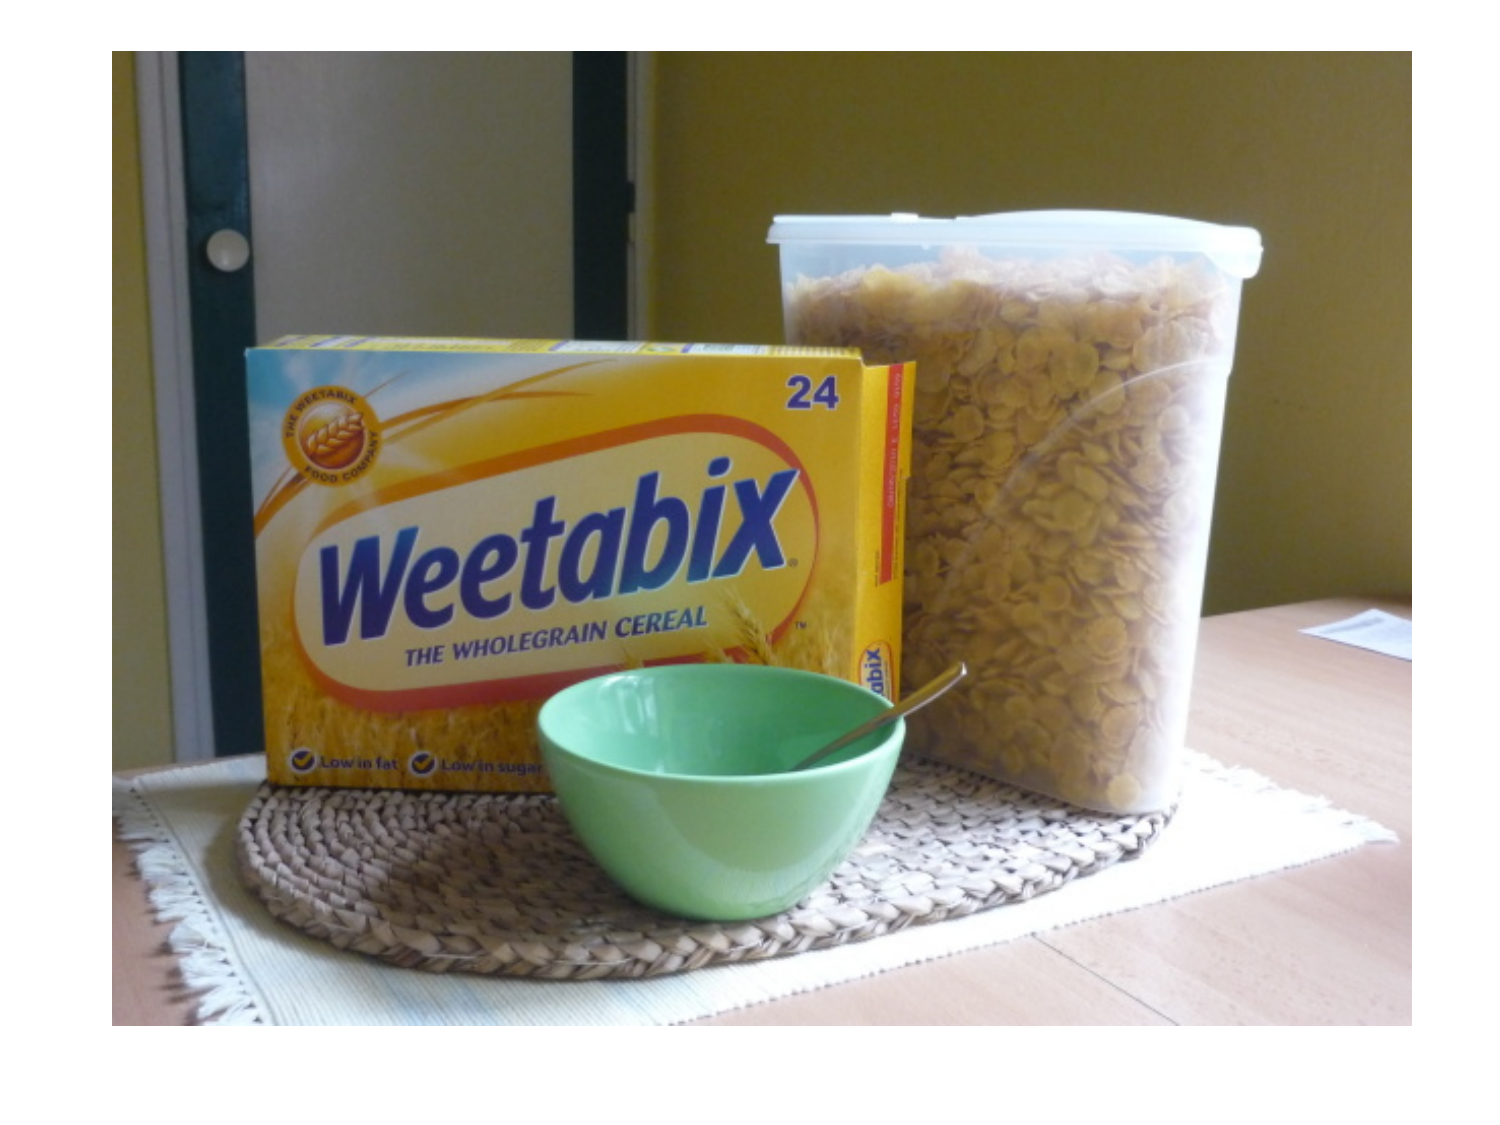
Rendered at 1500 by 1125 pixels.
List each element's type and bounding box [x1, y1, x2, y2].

picture [112, 51, 1412, 1027]
